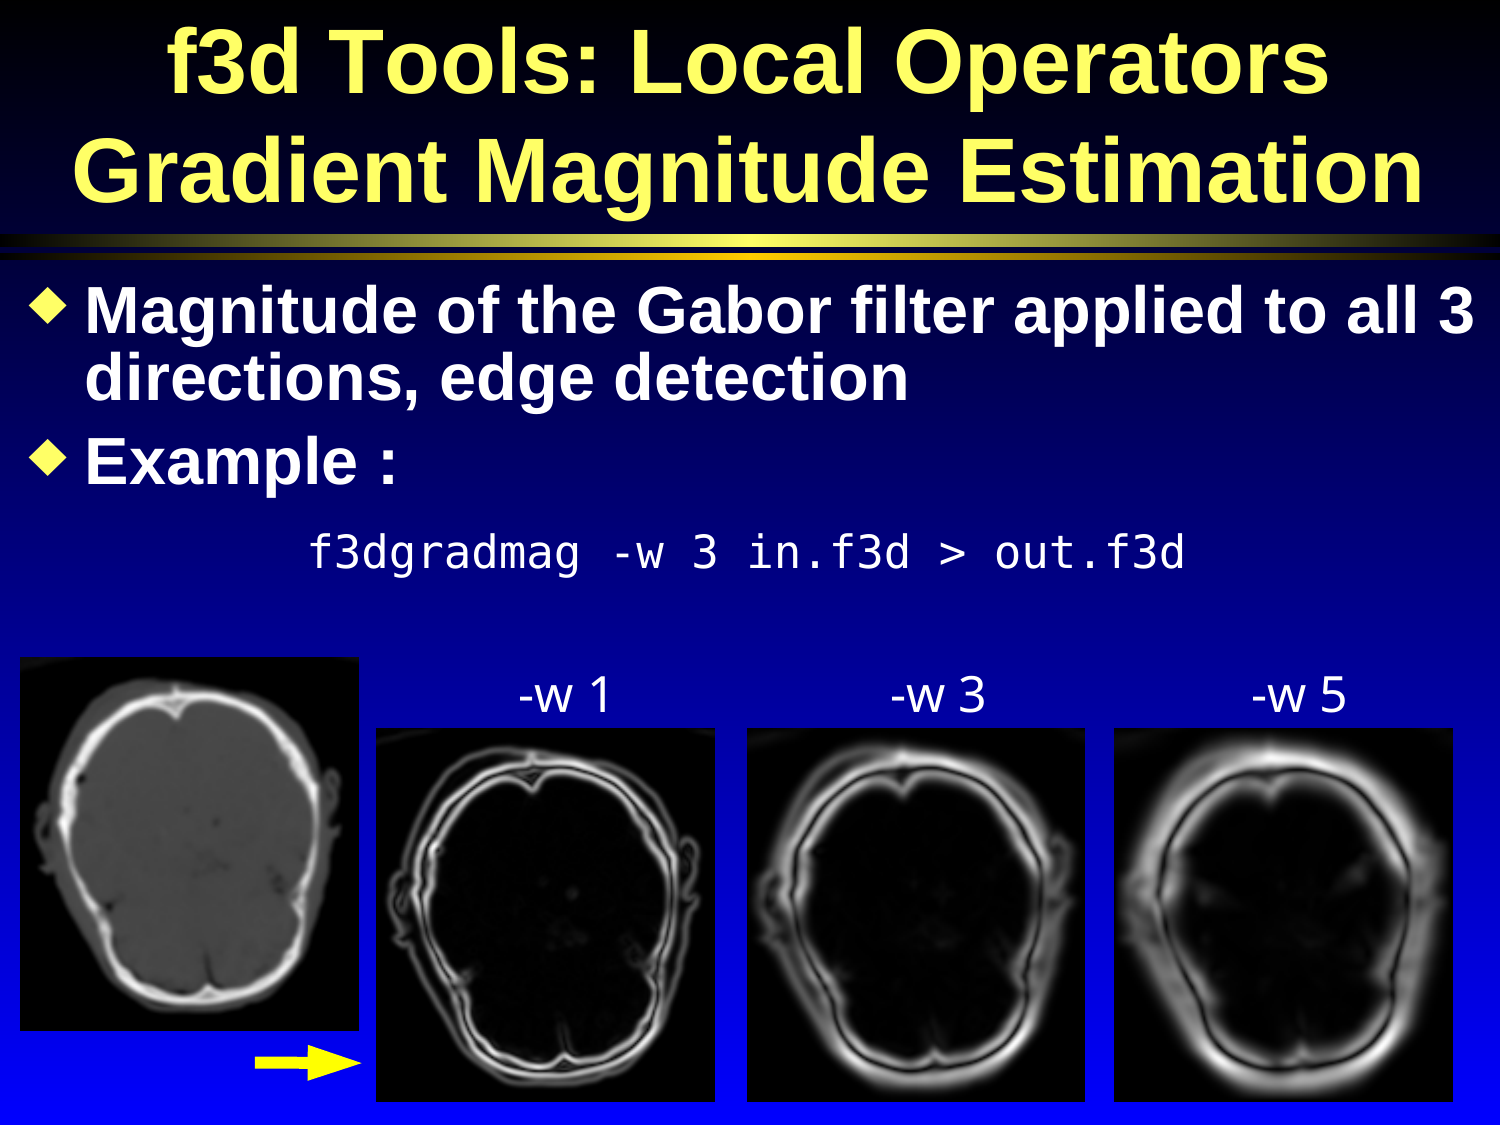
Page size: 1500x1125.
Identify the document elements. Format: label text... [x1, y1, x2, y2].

picture [1114, 728, 1453, 1102]
picture [20, 657, 359, 1031]
picture [376, 728, 715, 1102]
text_box -w 3 [876, 653, 1001, 730]
list Magnitude of the Gabor filter applied to all 3 directions, edge detection Example : f3dgradmag -w 3 in.f3d > out.f3d [28, 279, 1500, 725]
text_box -w 5 [1242, 653, 1356, 730]
title f3d Tools: Local Operators Gradient Magnitude Estimation [39, 0, 1460, 235]
picture [747, 728, 1085, 1102]
text_box -w 1 [504, 653, 630, 730]
